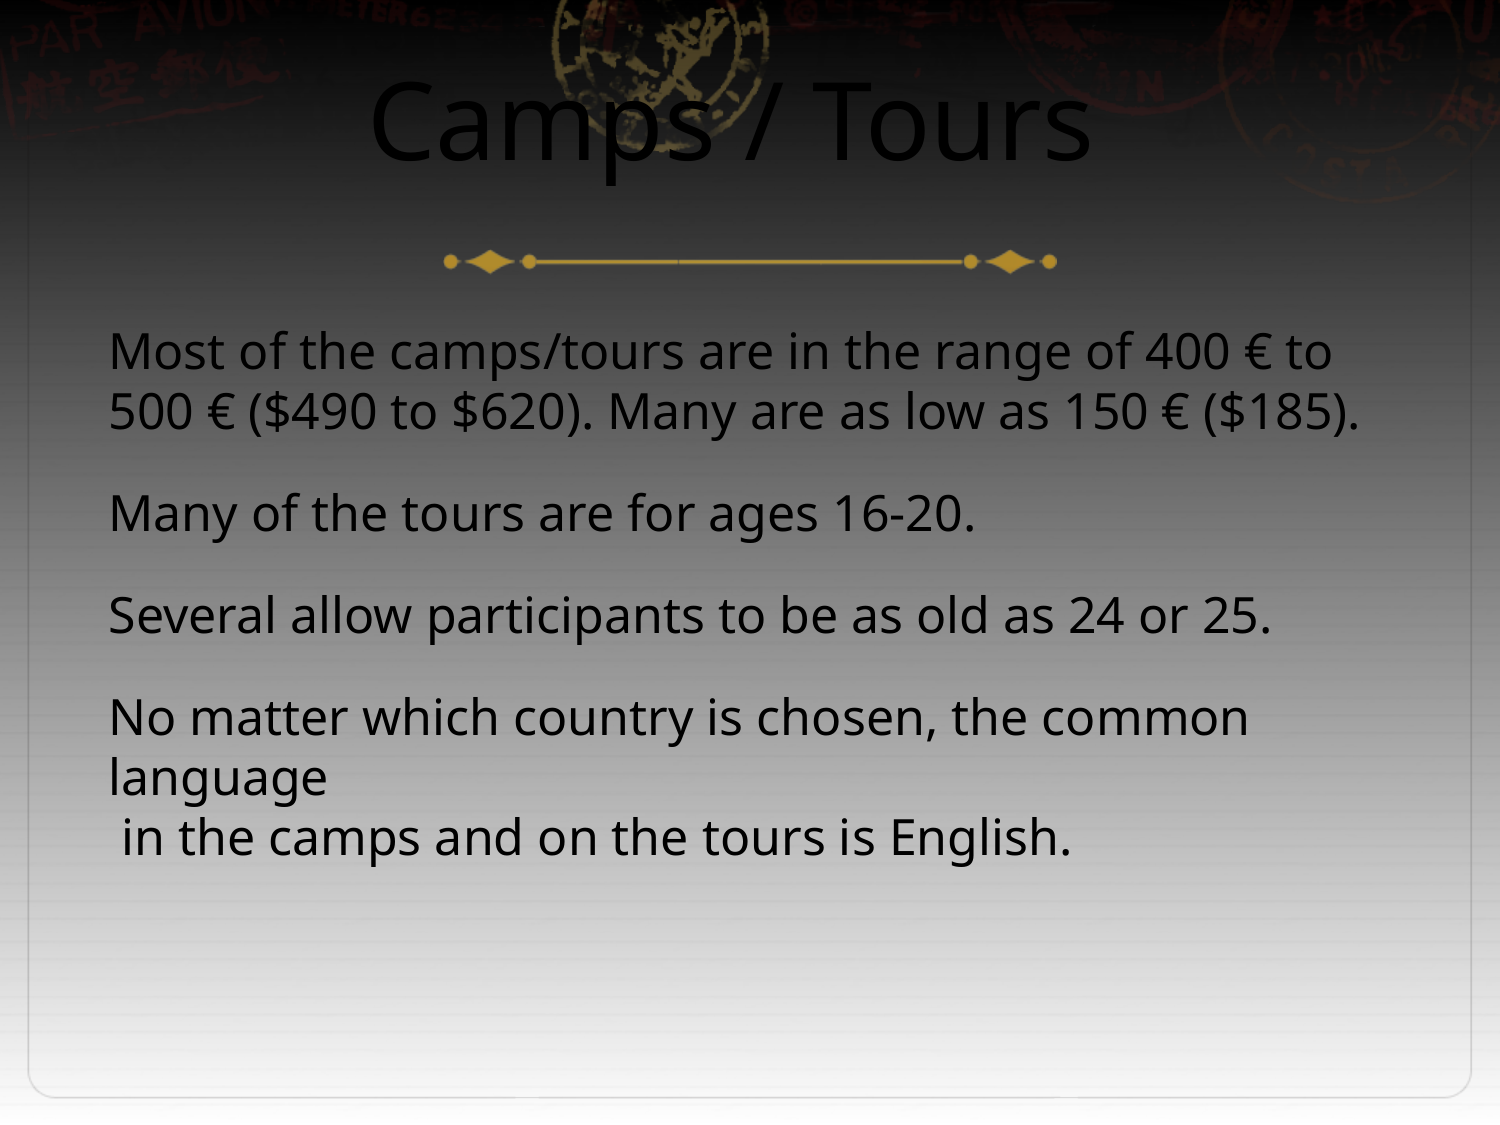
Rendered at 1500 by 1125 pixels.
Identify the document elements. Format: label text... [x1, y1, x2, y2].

title Camps / Tours [74, 45, 1387, 233]
list Most of the camps/tours are in the range of 400 € to 500 € ($490 to $620). Many are as low as 150 € ($185). Many of the tours are for ages 16-20. Several allow participants to be as old as 24 or 25. No matter which country is chosen, the common language in the camps and on the tours is English. [93, 312, 1407, 988]
picture [0, 0, 1500, 1125]
